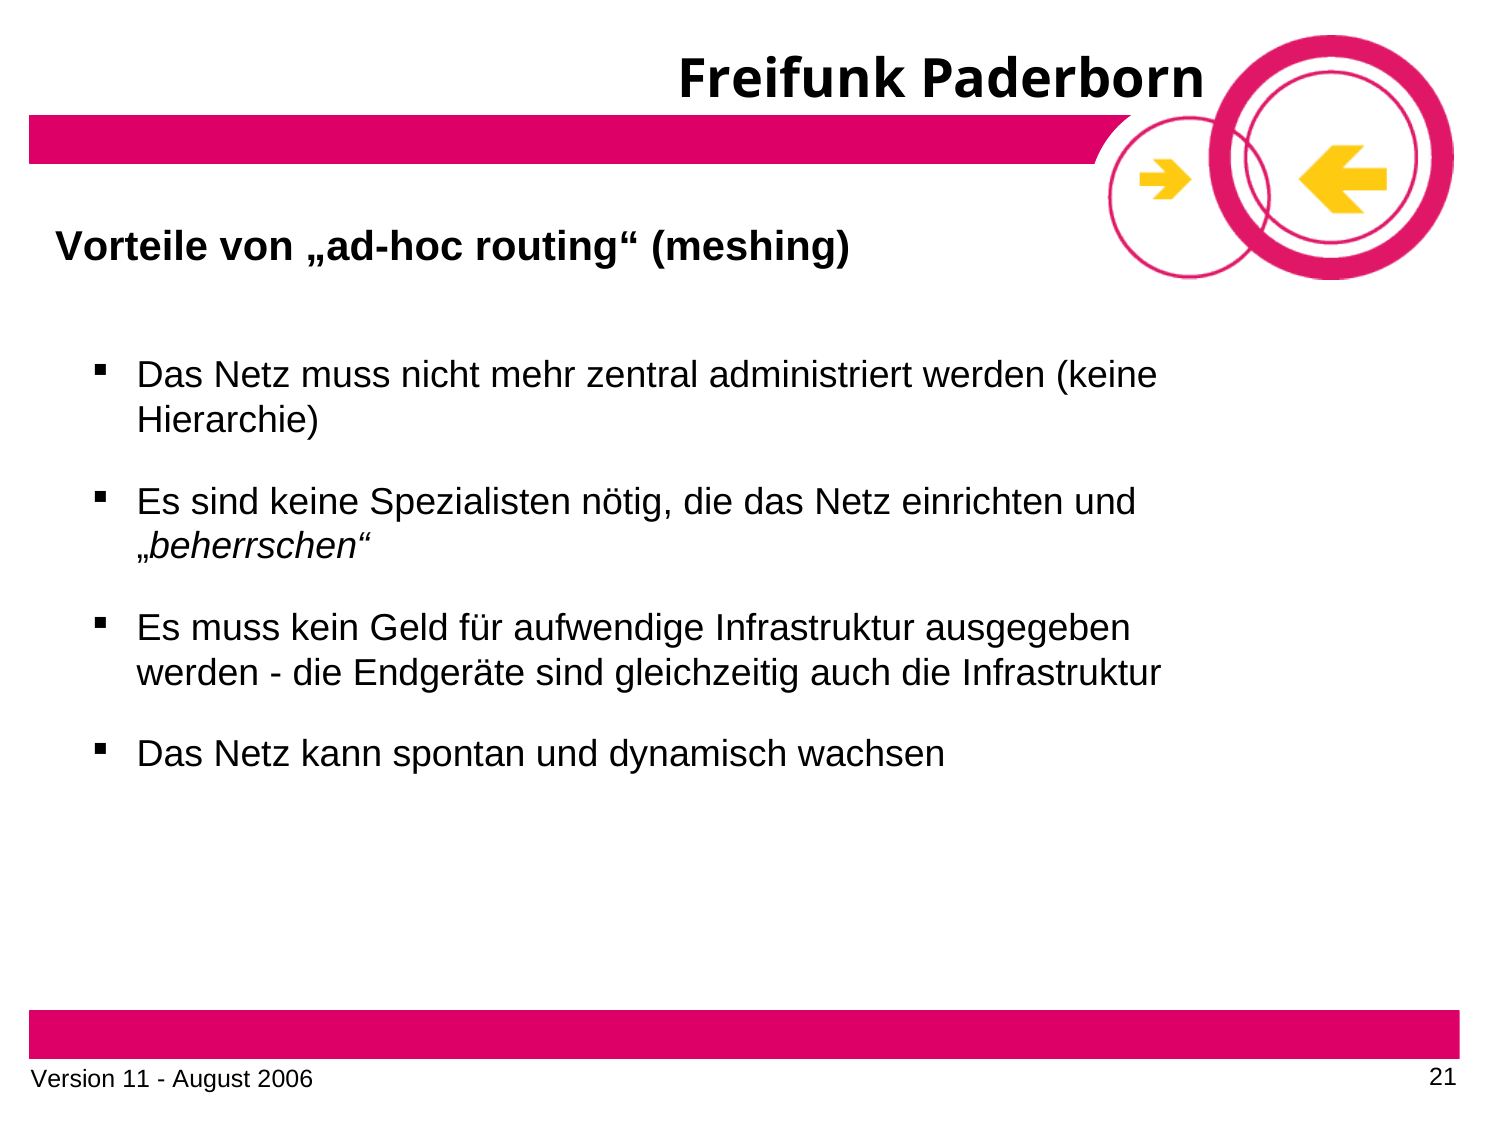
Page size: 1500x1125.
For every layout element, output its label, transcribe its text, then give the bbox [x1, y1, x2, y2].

text_box Vorteile von „ad-hoc routing“ (meshing) [55, 219, 1048, 298]
picture [1107, 35, 1454, 280]
text_box Das Netz muss nicht mehr zentral administriert werden (keine Hierarchie) Es sind keine Spezialisten nötig, die das Netz einrichten und „beherrschen“ Es muss kein Geld für aufwendige Infrastruktur ausgegeben werden - die Endgeräte sind gleichzeitig auch die Infrastruktur Das Netz kann spontan und dynamisch wachsen [29, 351, 1259, 1018]
